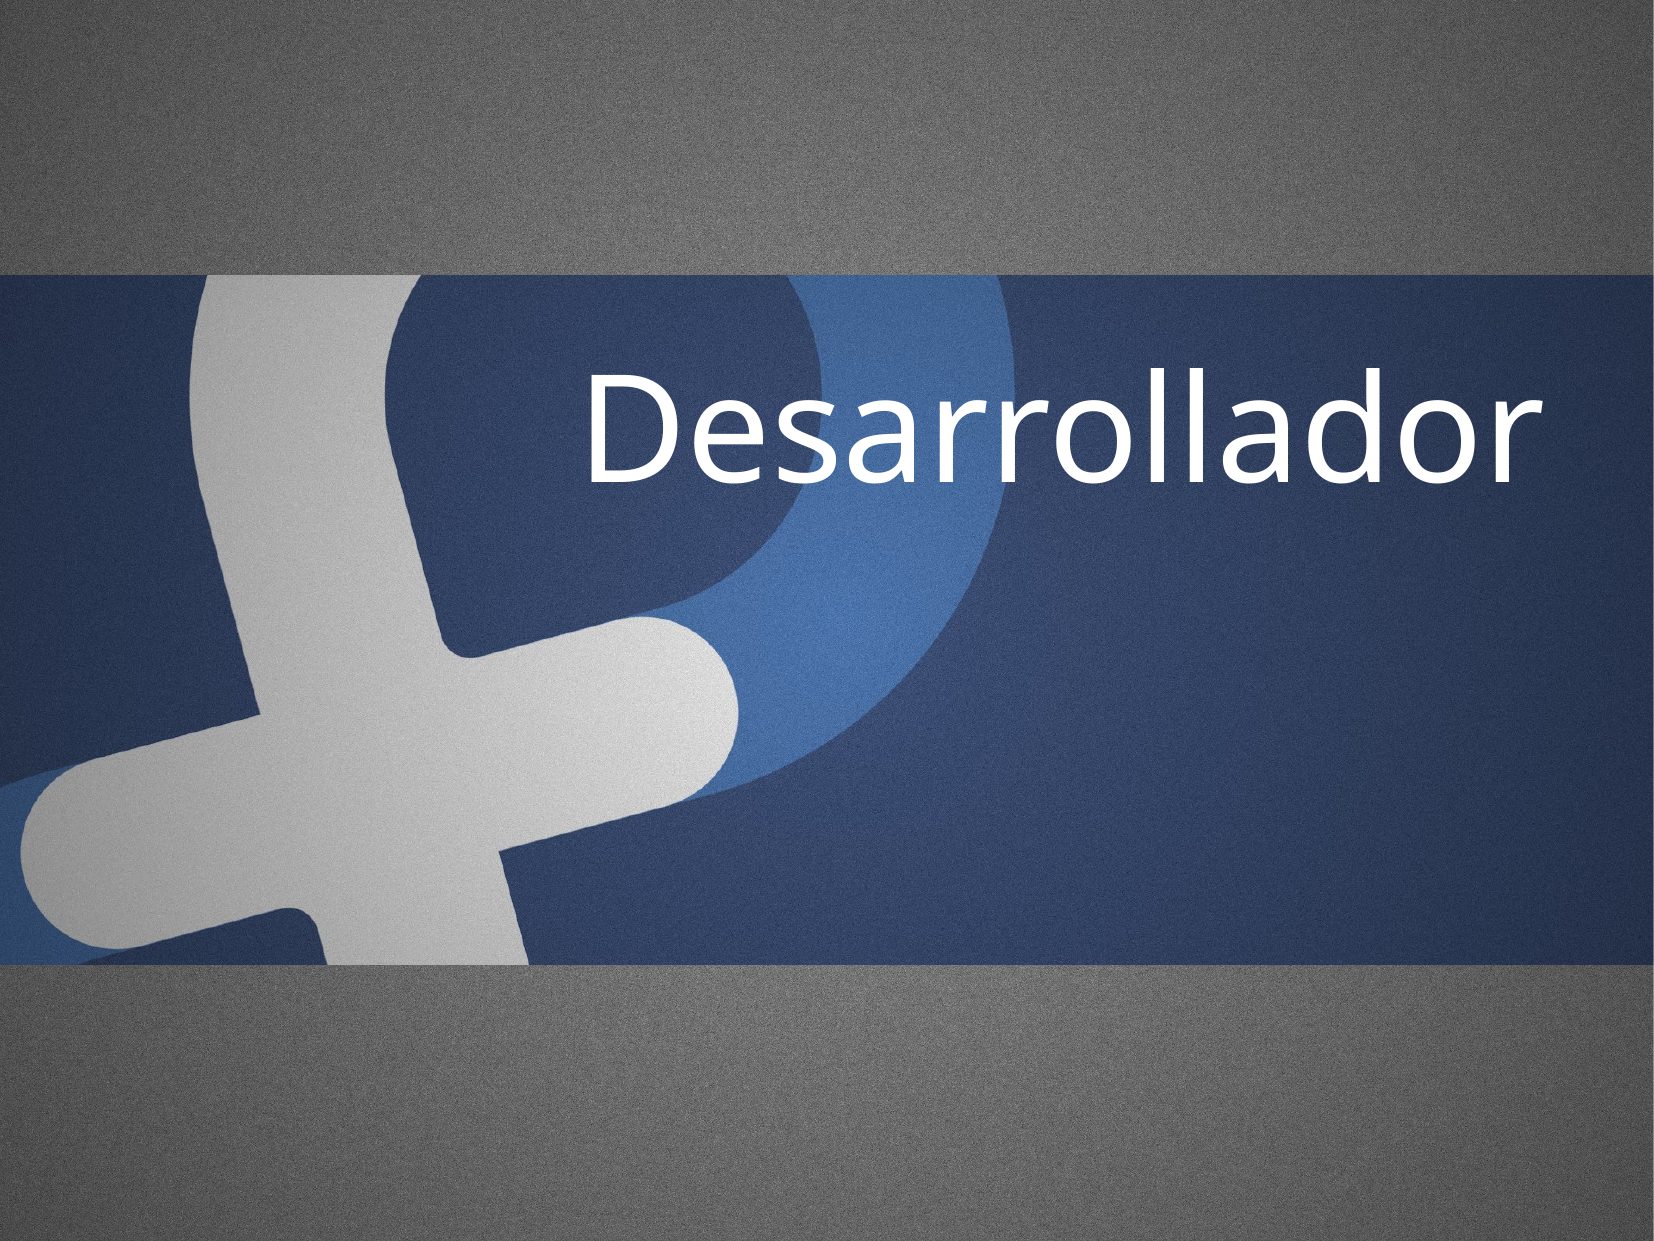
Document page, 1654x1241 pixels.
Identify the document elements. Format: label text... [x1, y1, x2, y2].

text_box Desarrollador [446, 315, 1561, 654]
picture [0, 0, 1654, 1241]
